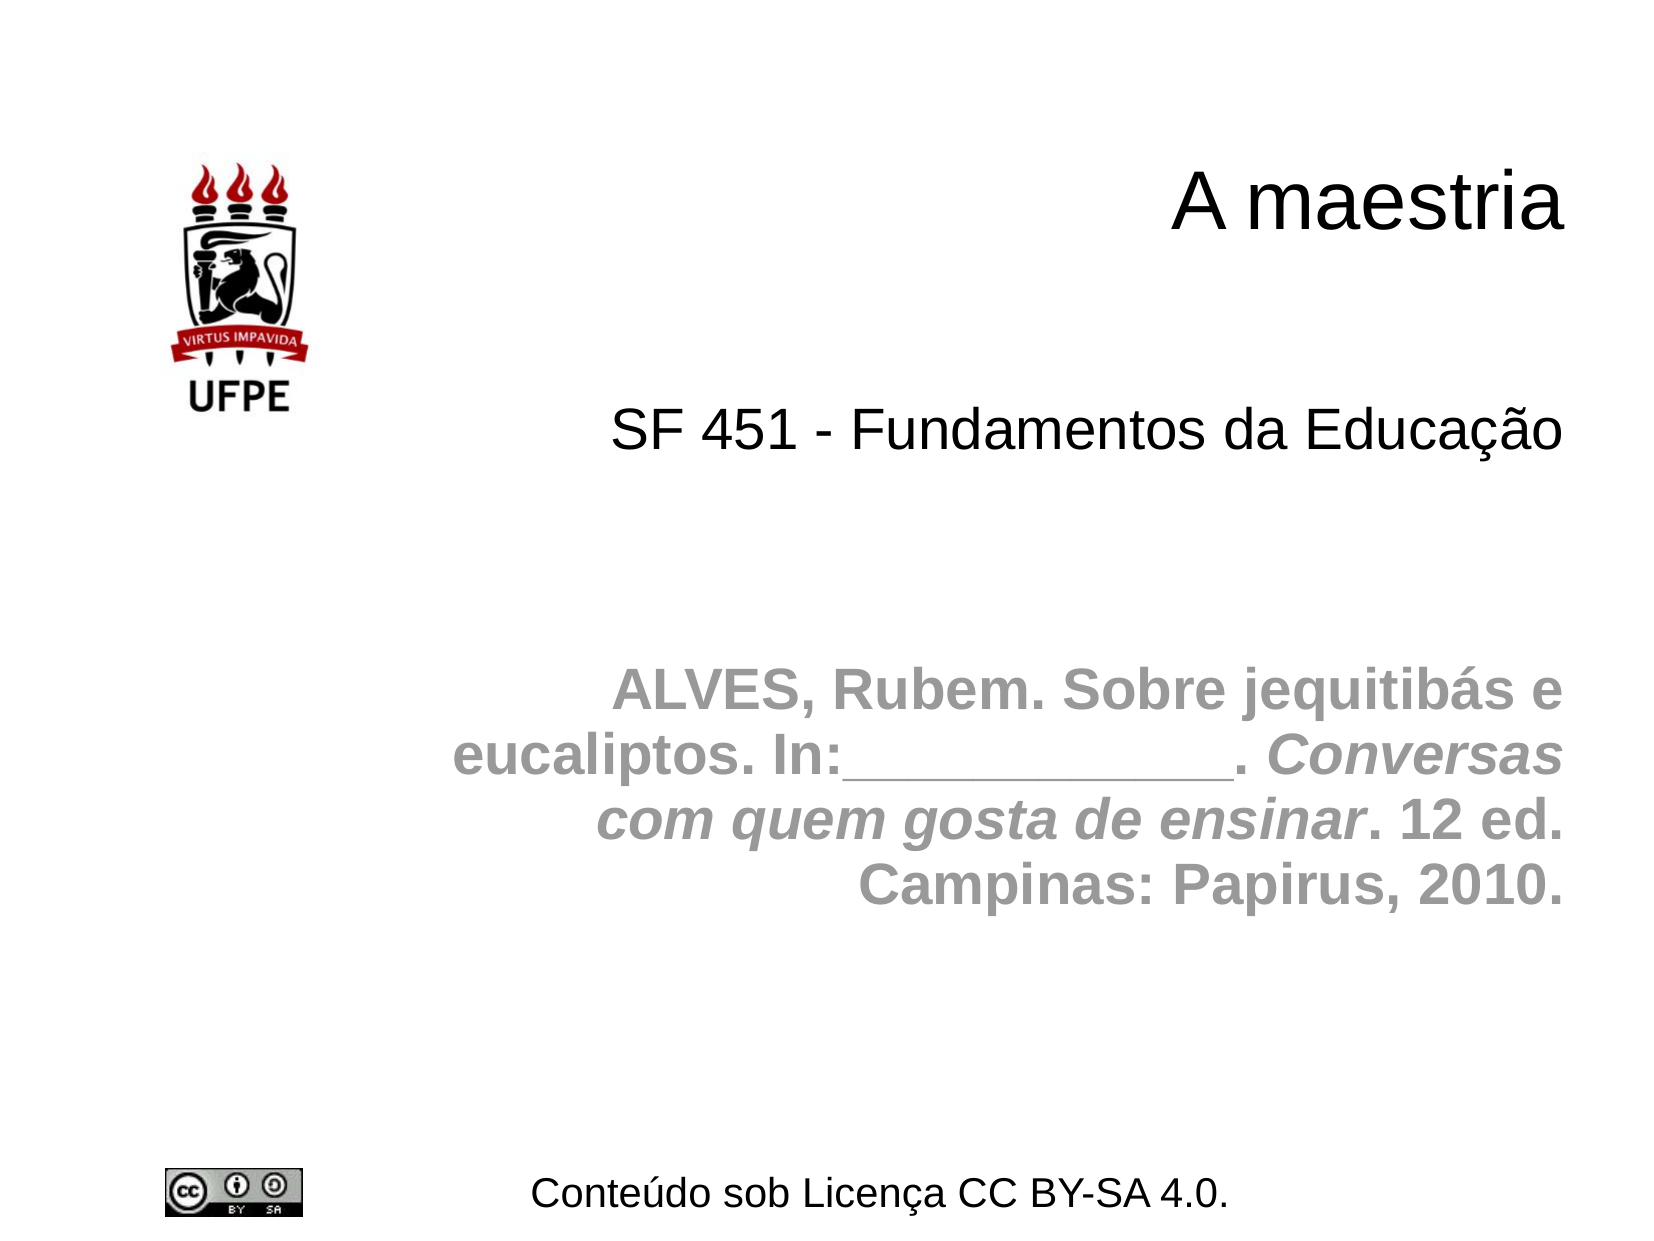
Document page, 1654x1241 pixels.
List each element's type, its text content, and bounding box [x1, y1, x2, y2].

text_box Conteúdo sob Licença CC BY-SA 4.0. [319, 1163, 1442, 1223]
picture [165, 1168, 303, 1217]
picture [112, 104, 378, 473]
subtitle A maestria SF 451 - Fundamentos da Educação ALVES, Rubem. Sobre jequitibás e eucaliptos. In:____________. Conversas com quem gosta de ensinar. 12 ed. Campinas: Papirus, 2010. [76, 126, 1565, 945]
